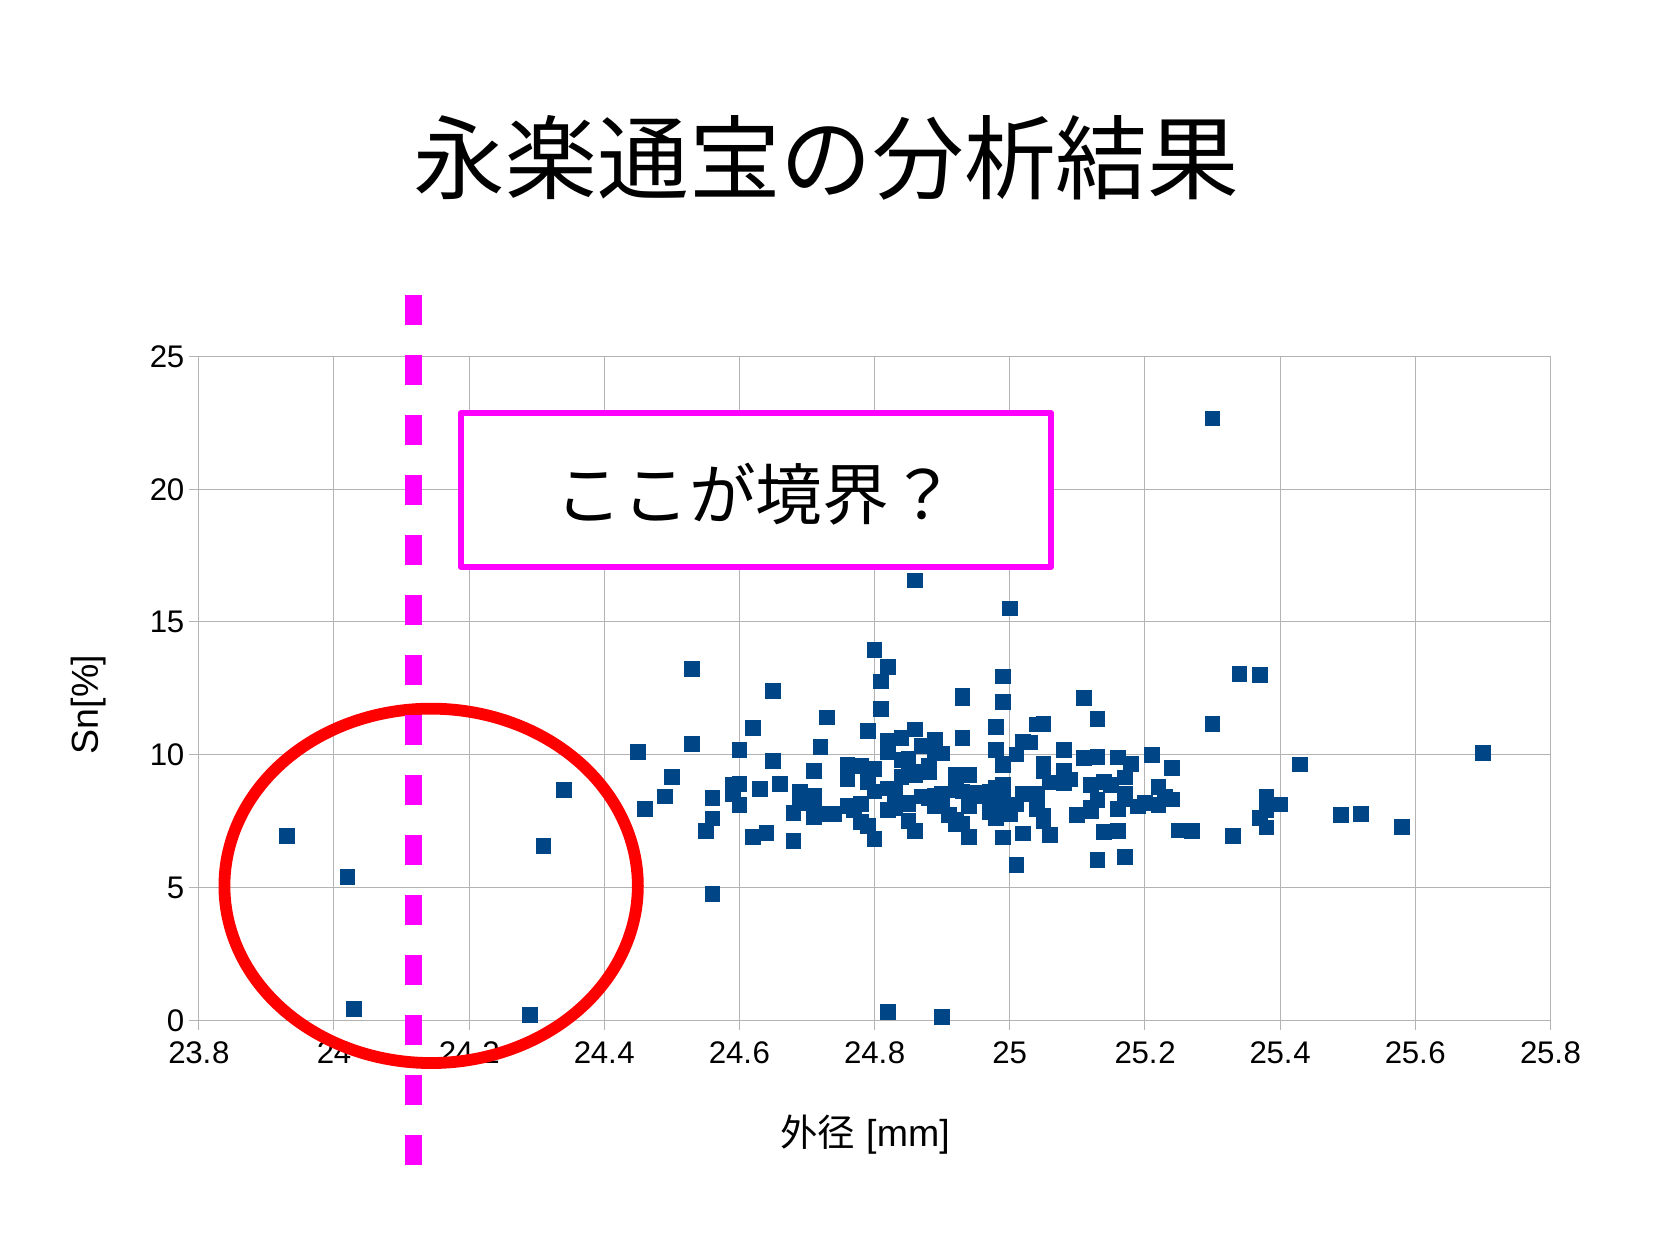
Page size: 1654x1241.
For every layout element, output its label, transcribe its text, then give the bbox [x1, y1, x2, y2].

chart [5, 249, 1636, 1241]
title 永楽通宝の分析結果 [82, 49, 1571, 249]
text_box ここが境界？ [460, 413, 1052, 567]
